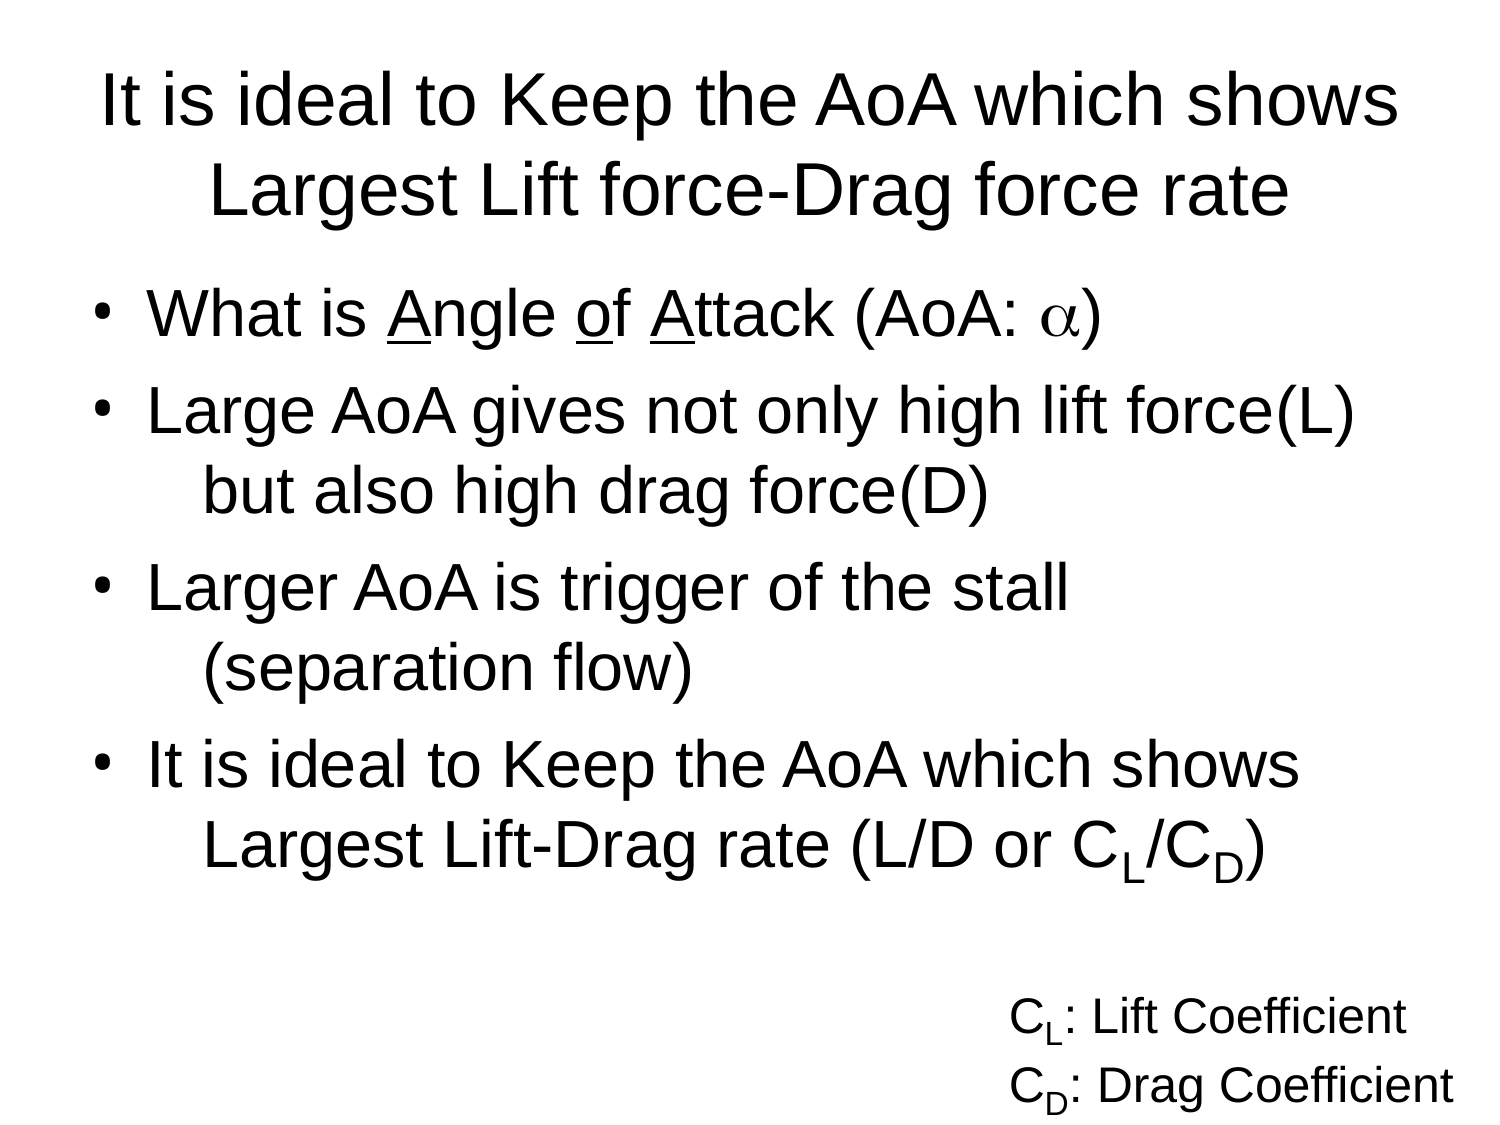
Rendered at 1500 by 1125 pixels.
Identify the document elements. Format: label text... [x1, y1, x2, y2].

title It is ideal to Keep the AoA which shows Largest Lift force-Drag force rate [0, 42, 1500, 218]
list What is Angle of Attack (AoA: a) Large AoA gives not only high lift force(L) but also high drag force(D) Larger AoA is trigger of the stall (separation flow) It is ideal to Keep the AoA which shows Largest Lift-Drag rate (L/D or CL/CD) [75, 262, 1426, 1005]
text_box CL: Lift Coefficient CD: Drag Coefficient [994, 976, 1469, 1125]
